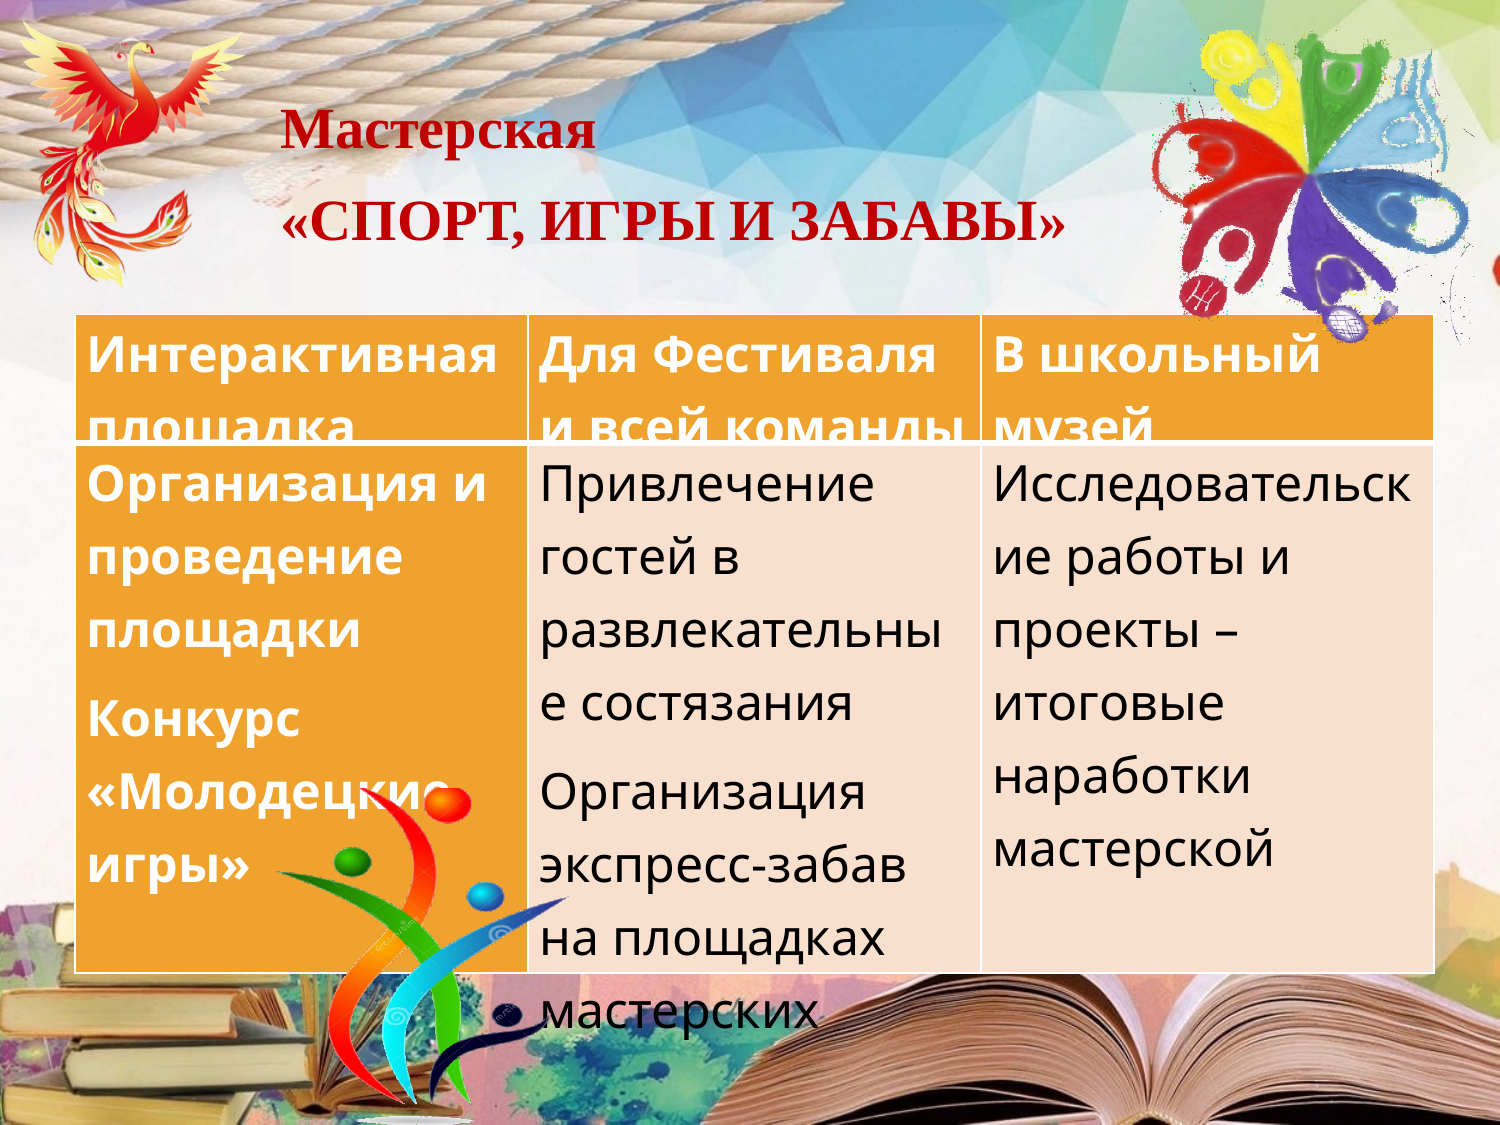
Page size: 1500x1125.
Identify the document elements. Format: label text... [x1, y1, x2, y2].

table_header Интерактивная площадка [76, 315, 527, 440]
table_header Для Фестиваля и всей команды [529, 315, 980, 440]
picture [0, 0, 1500, 1125]
text_box Мастерская «СПОРТ, ИГРЫ И ЗАБАВЫ» [265, 78, 1085, 314]
table_cell Привлечение гостей в развлекательные состязания Организация экспресс-забав на площадках мастерских [529, 446, 980, 972]
table_cell Исследовательские работы и проекты – итоговые наработки мастерской [982, 446, 1433, 972]
table_header В школьный музей [982, 315, 1433, 440]
table_cell Организация и проведение площадки Конкурс «Молодецкие игры» [76, 446, 527, 972]
